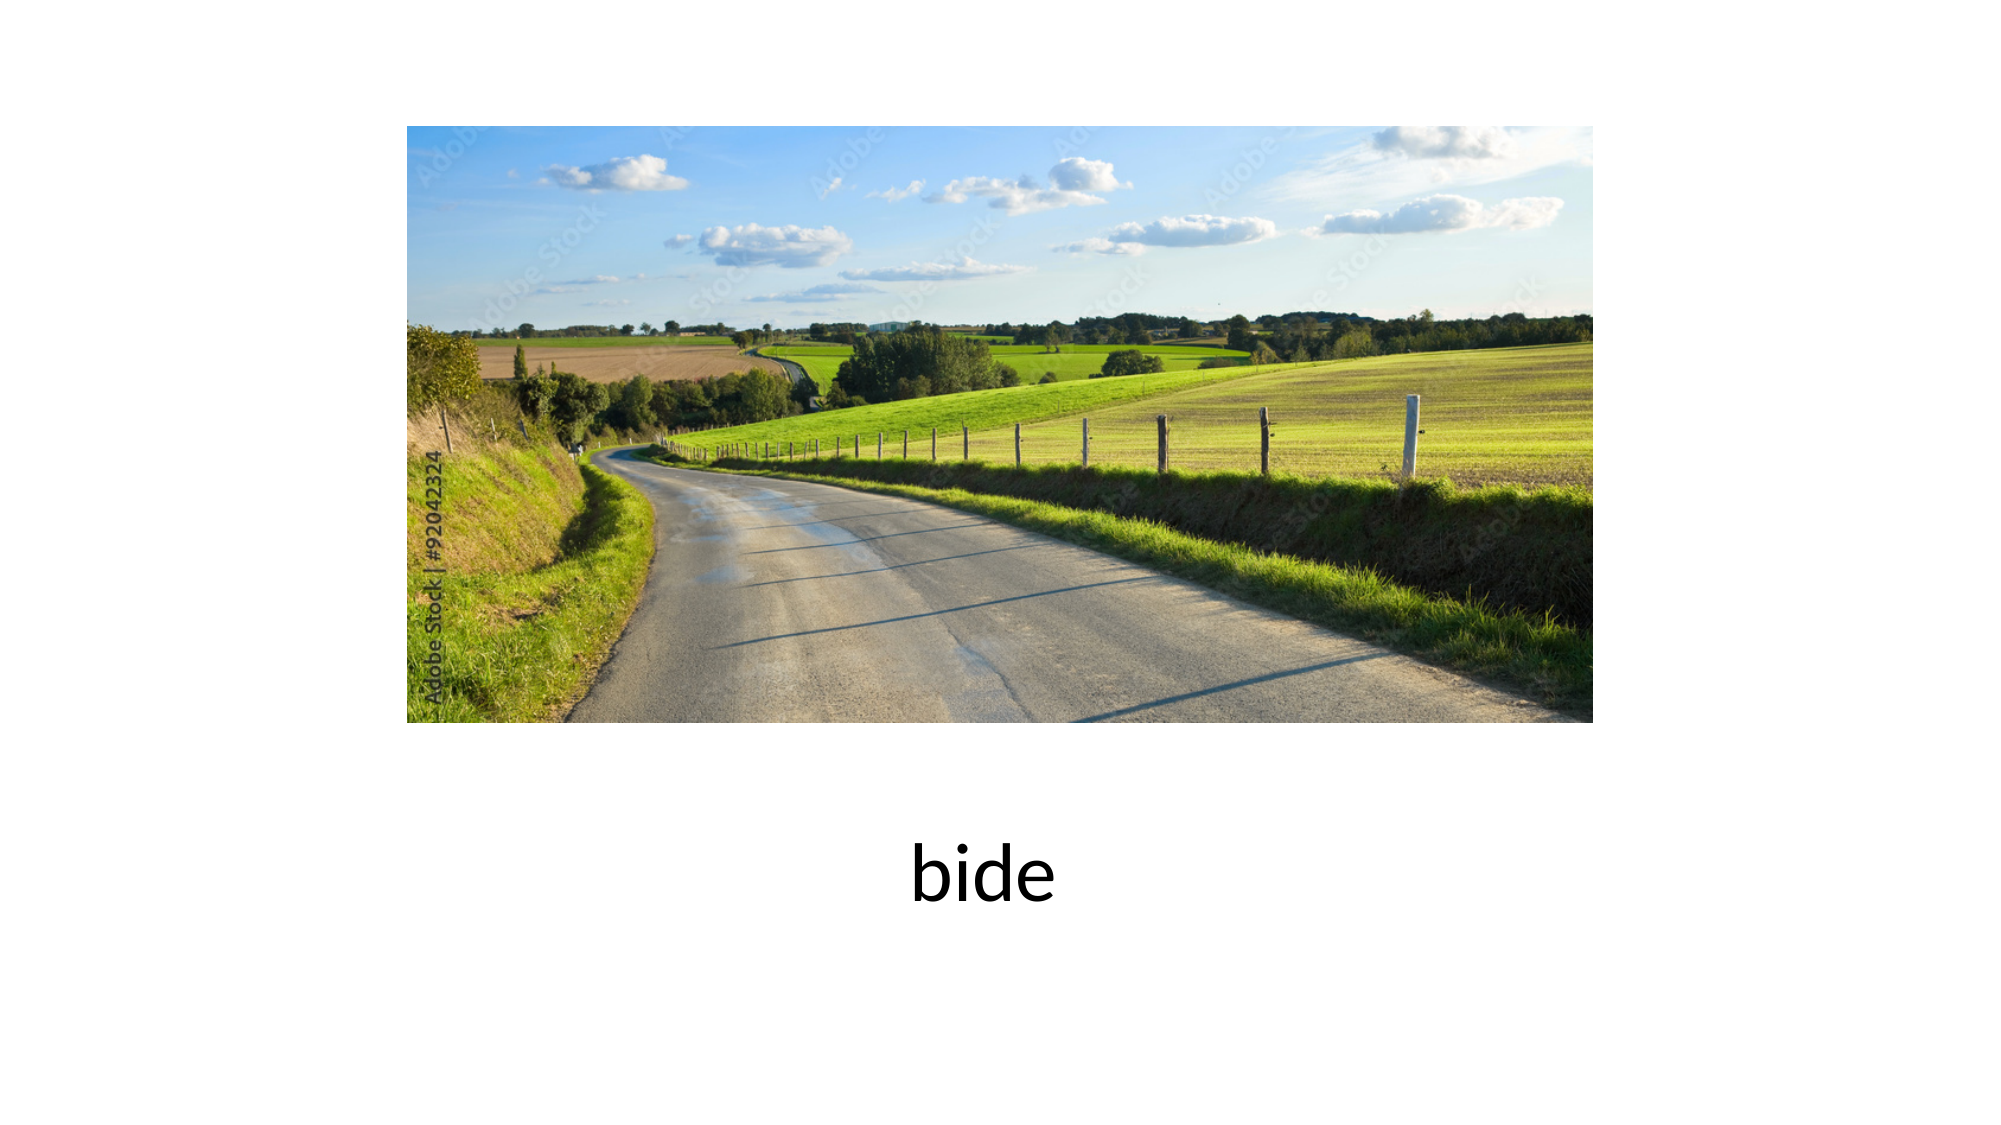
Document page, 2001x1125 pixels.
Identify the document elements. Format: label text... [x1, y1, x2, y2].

text_box bide [894, 810, 1123, 926]
picture [407, 126, 1593, 723]
